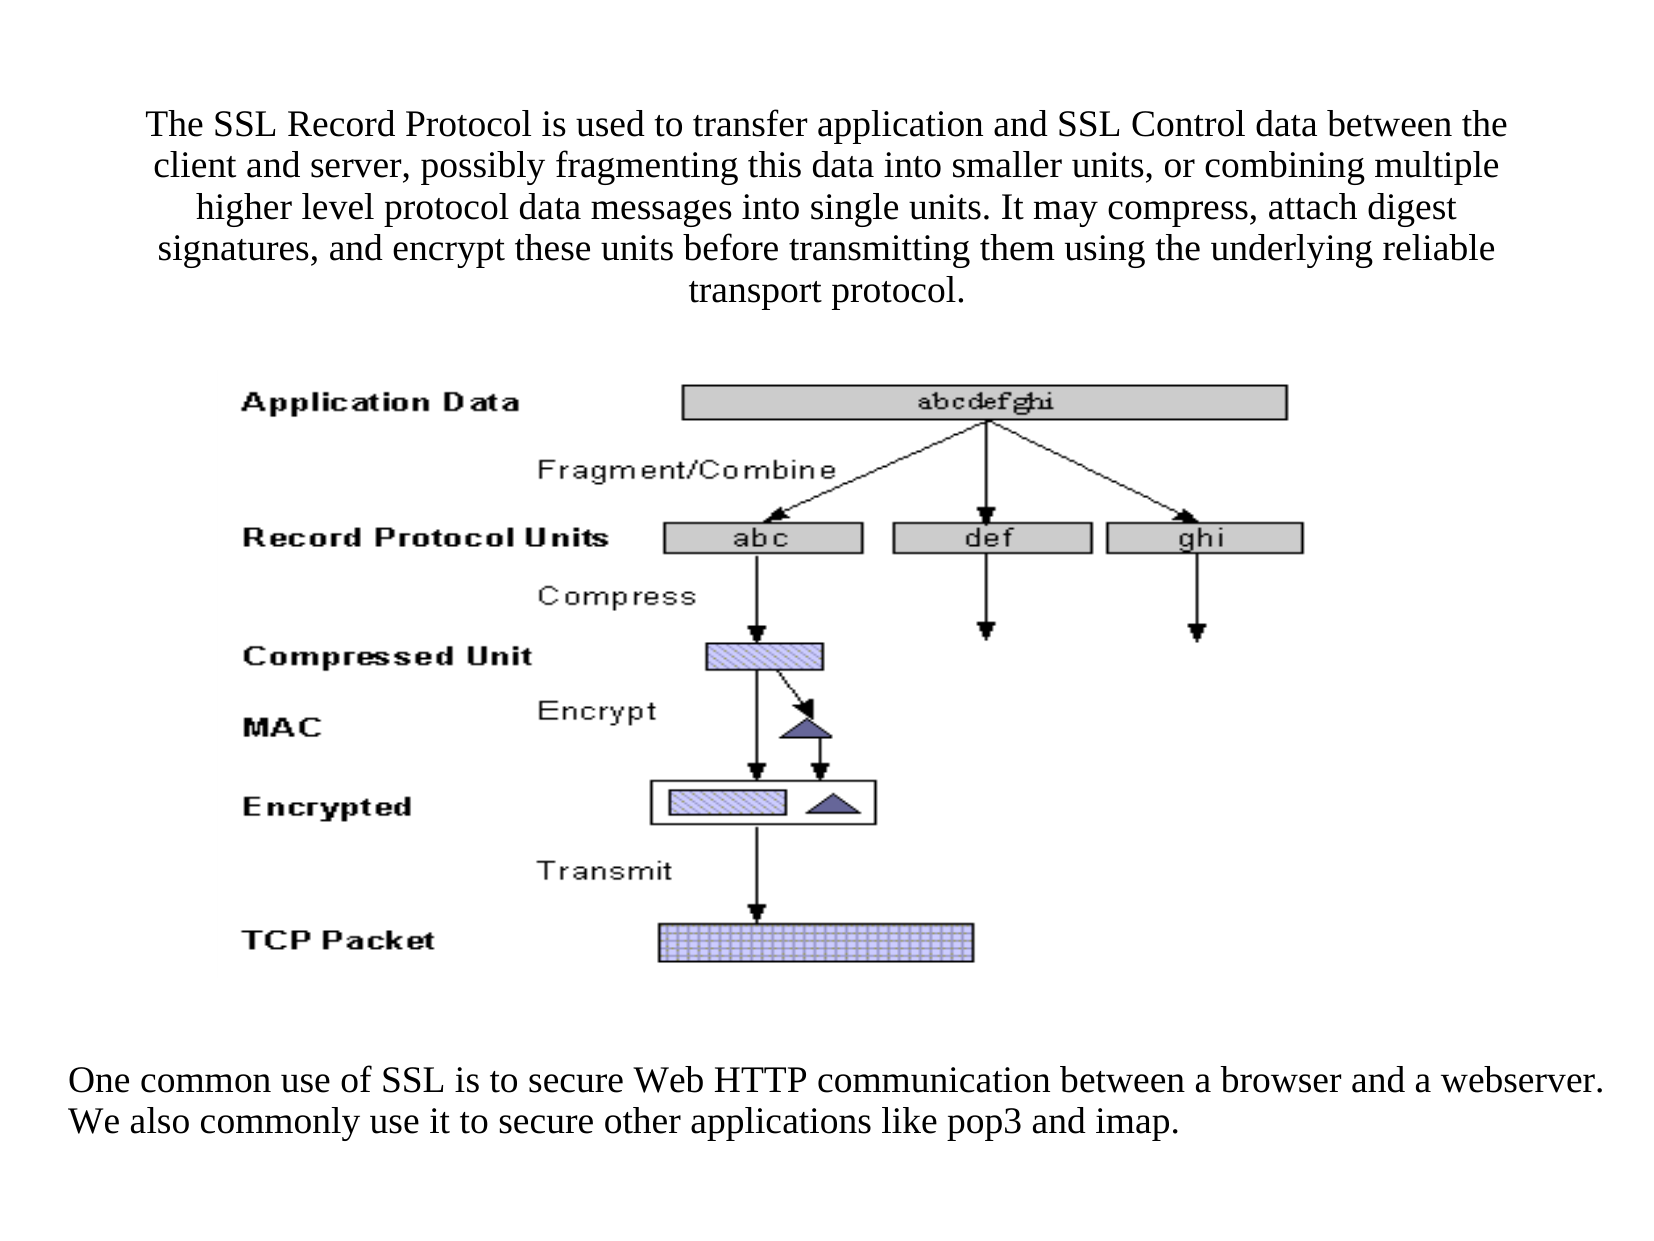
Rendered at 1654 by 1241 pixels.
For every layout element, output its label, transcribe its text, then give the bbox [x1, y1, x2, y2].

title The SSL Record Protocol is used to transfer application and SSL Control data between the client and server, possibly fragmenting this data into smaller units, or combining multiple higher level protocol data messages into single units. It may compress, attach digest signatures, and encrypt these units before transmitting them using the underlying reliable transport protocol. [121, 76, 1534, 337]
text_box One common use of SSL is to secure Web HTTP communication between a browser and a webserver. We also commonly use it to secure other applications like pop3 and imap. [68, 1058, 1609, 1163]
picture [216, 370, 1331, 978]
